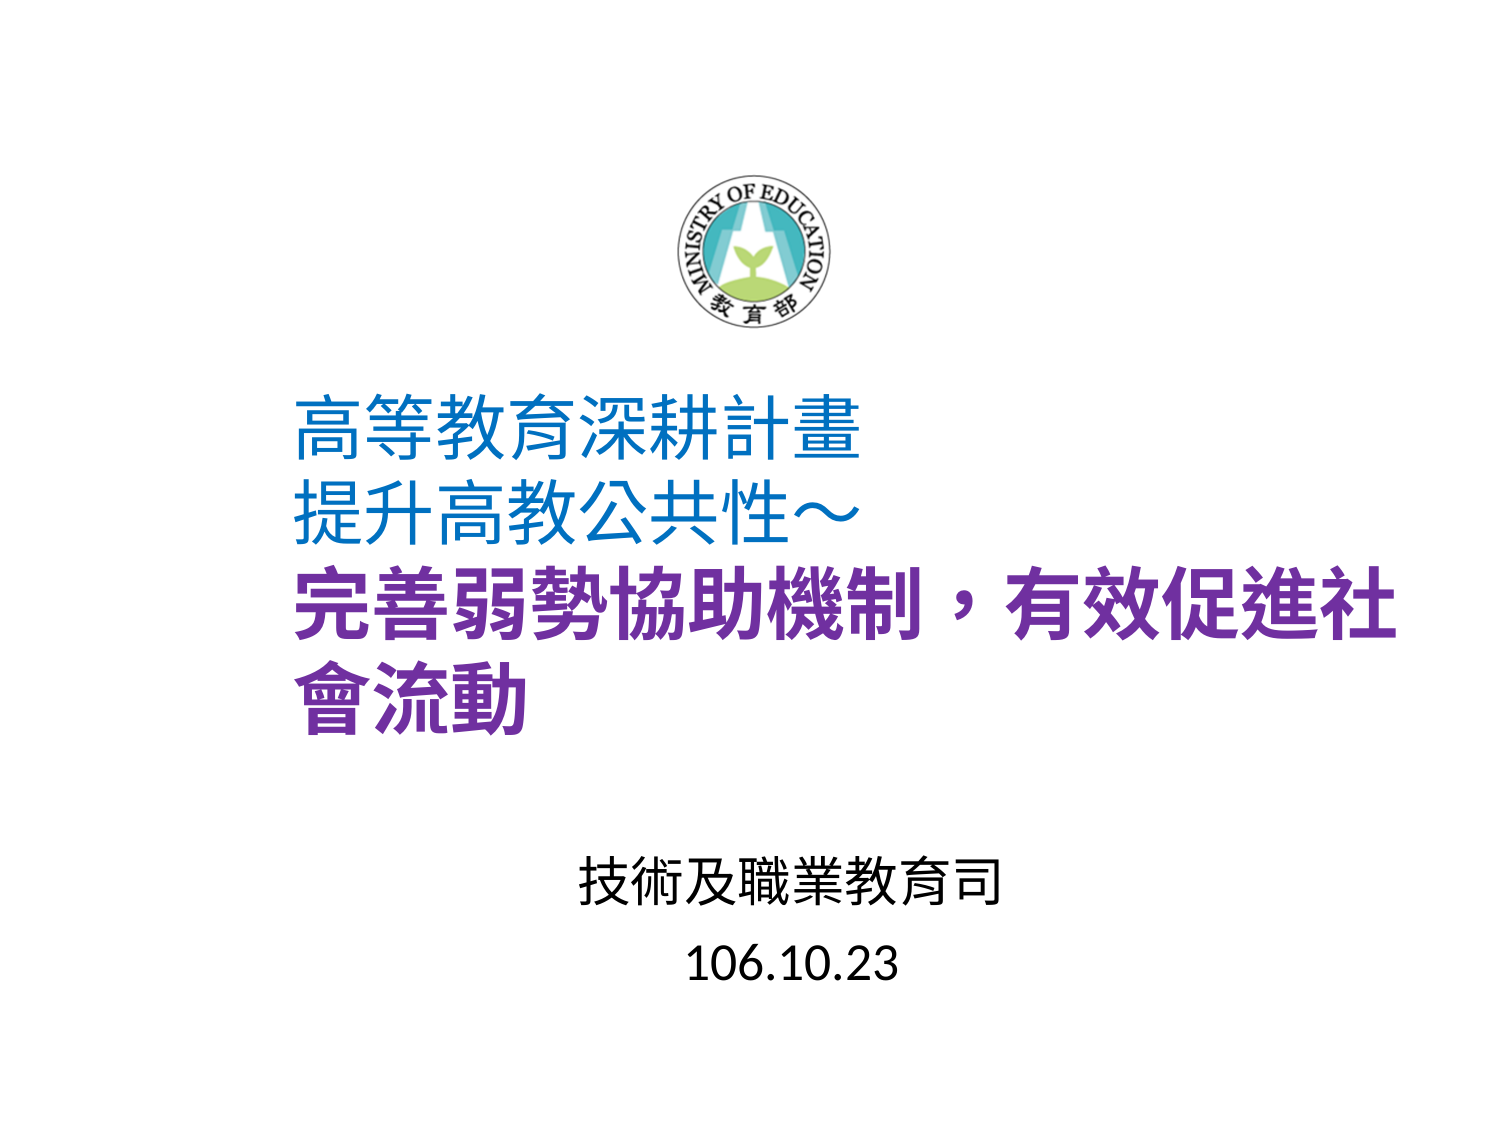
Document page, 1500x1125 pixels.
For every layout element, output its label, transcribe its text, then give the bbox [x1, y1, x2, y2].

subtitle 技術及職業教育司 106.10.23 [230, 840, 1353, 1000]
title 高等教育深耕計畫 提升高教公共性〜 完善弱勢協助機制，有效促進社會流動 [277, 373, 1427, 752]
picture [667, 172, 838, 332]
